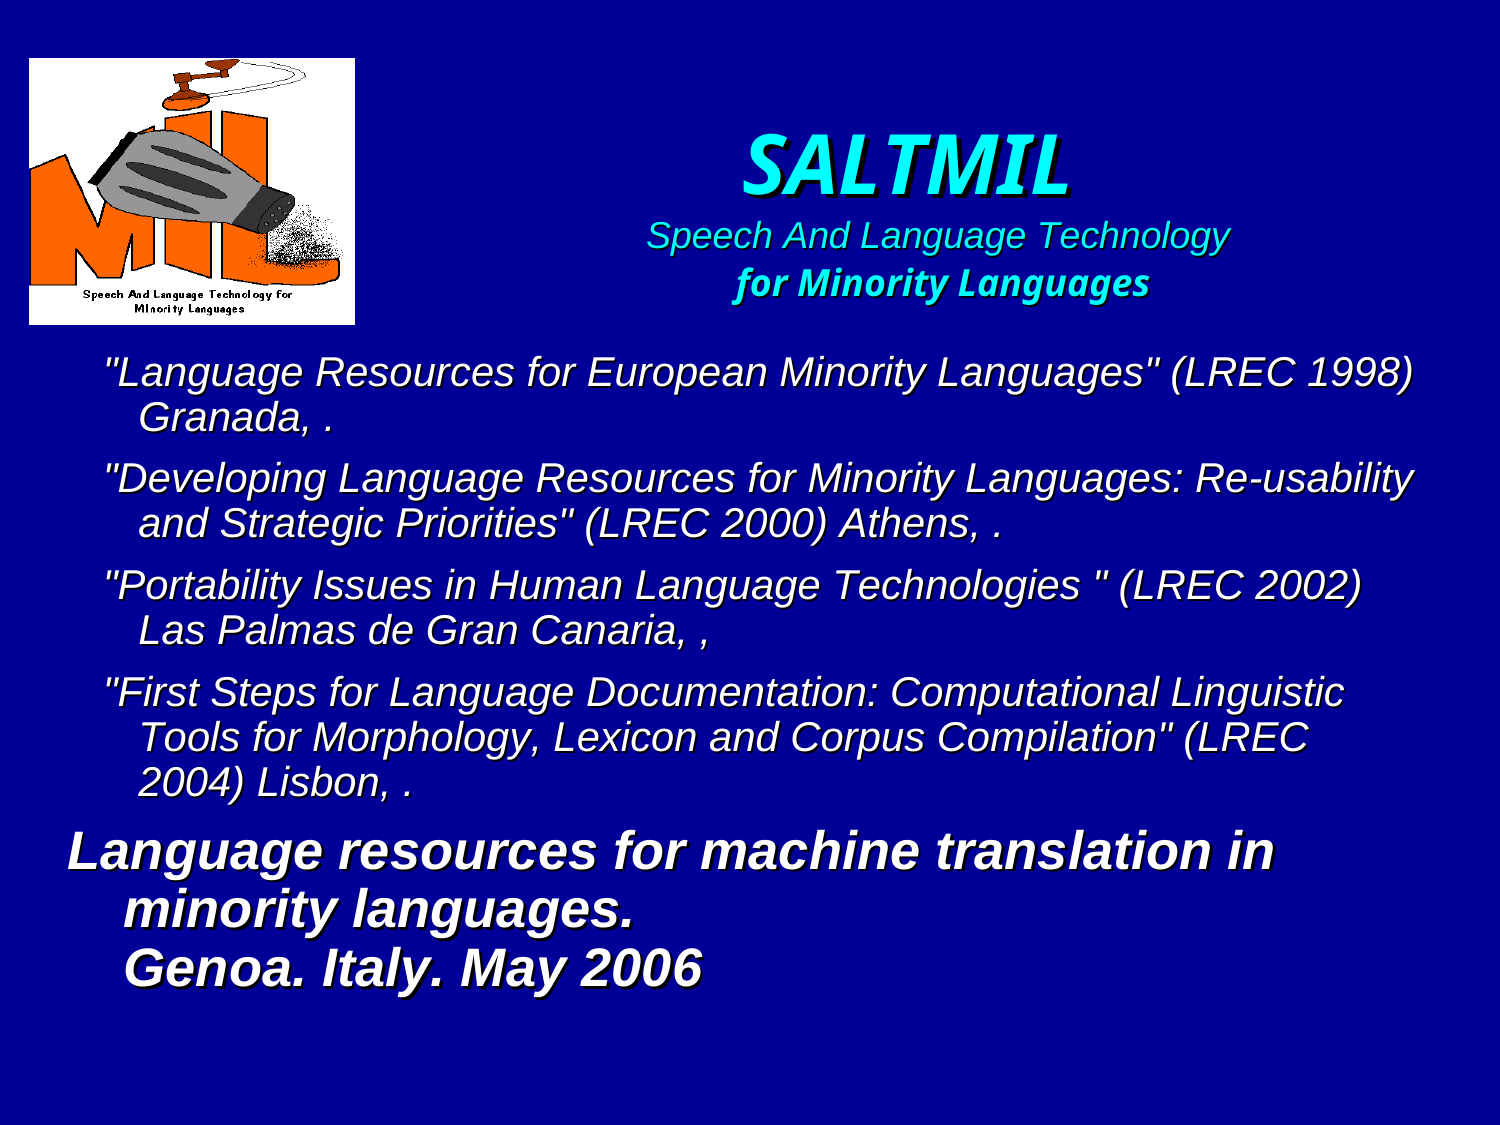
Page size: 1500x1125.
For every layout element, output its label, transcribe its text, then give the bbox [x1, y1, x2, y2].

chart [29, 59, 355, 325]
list "Language Resources for European Minority Languages" (LREC 1998) Granada, . "Developing Language Resources for Minority Languages: Re-usability and Strategic Priorities" (LREC 2000) Athens, . "Portability Issues in Human Language Technologies " (LREC 2002) Las Palmas de Gran Canaria, , "First Steps for Language Documentation: Computational Linguistic Tools for Morphology, Lexicon and Corpus Compilation" (LREC 2004) Lisbon, . Language resources for machine translation in minority languages. Genoa. Italy. May 2006 [67, 350, 1418, 1093]
title SALTMIL Speech And Language Technology for Minority Languages [413, 88, 1418, 324]
